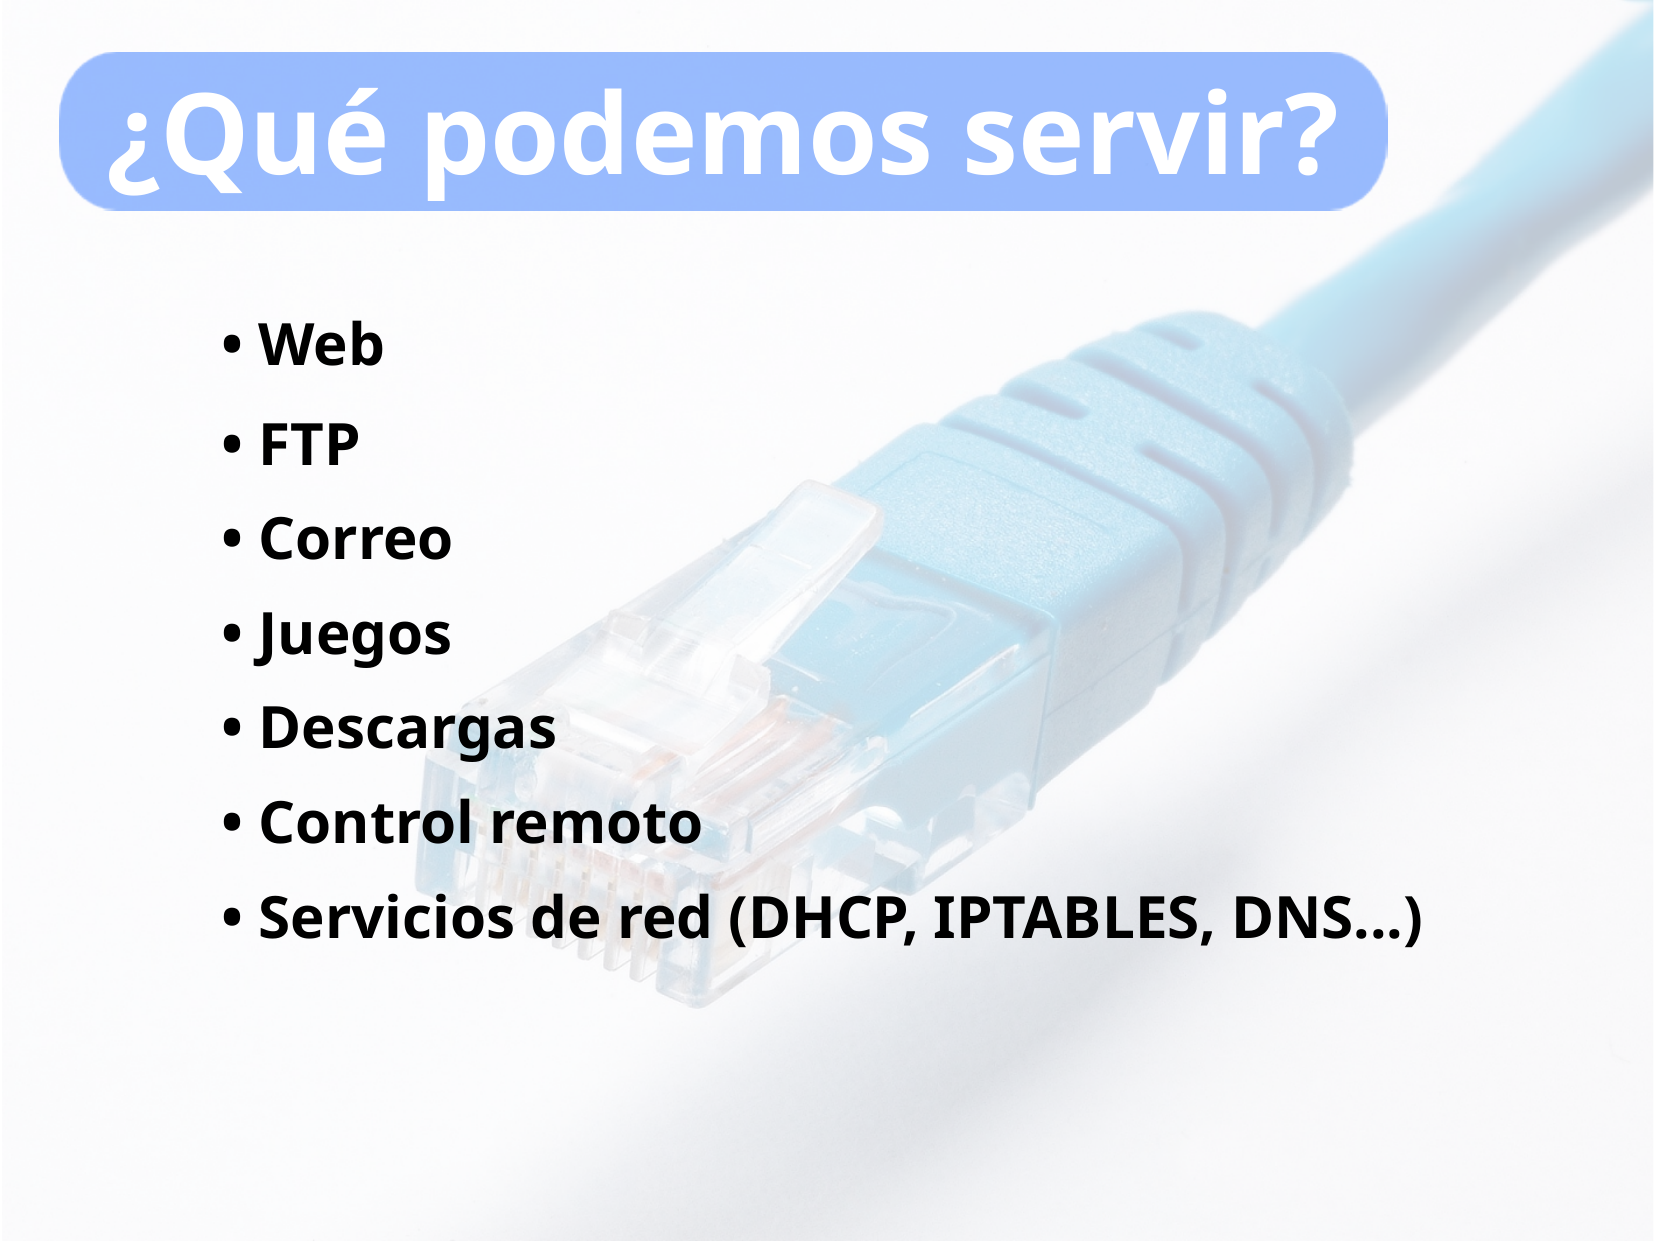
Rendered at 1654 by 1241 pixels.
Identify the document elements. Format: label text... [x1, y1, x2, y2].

text_box • FTP [206, 395, 414, 488]
text_box • Correo [206, 490, 532, 583]
text_box • Juegos [206, 584, 502, 677]
text_box • Web [206, 295, 443, 388]
text_box • Control remoto [206, 773, 1654, 866]
text_box • Descargas [206, 679, 591, 772]
picture [2, 0, 1654, 1241]
text_box • Servicios de red (DHCP, IPTABLES, DNS...) [206, 868, 1654, 961]
